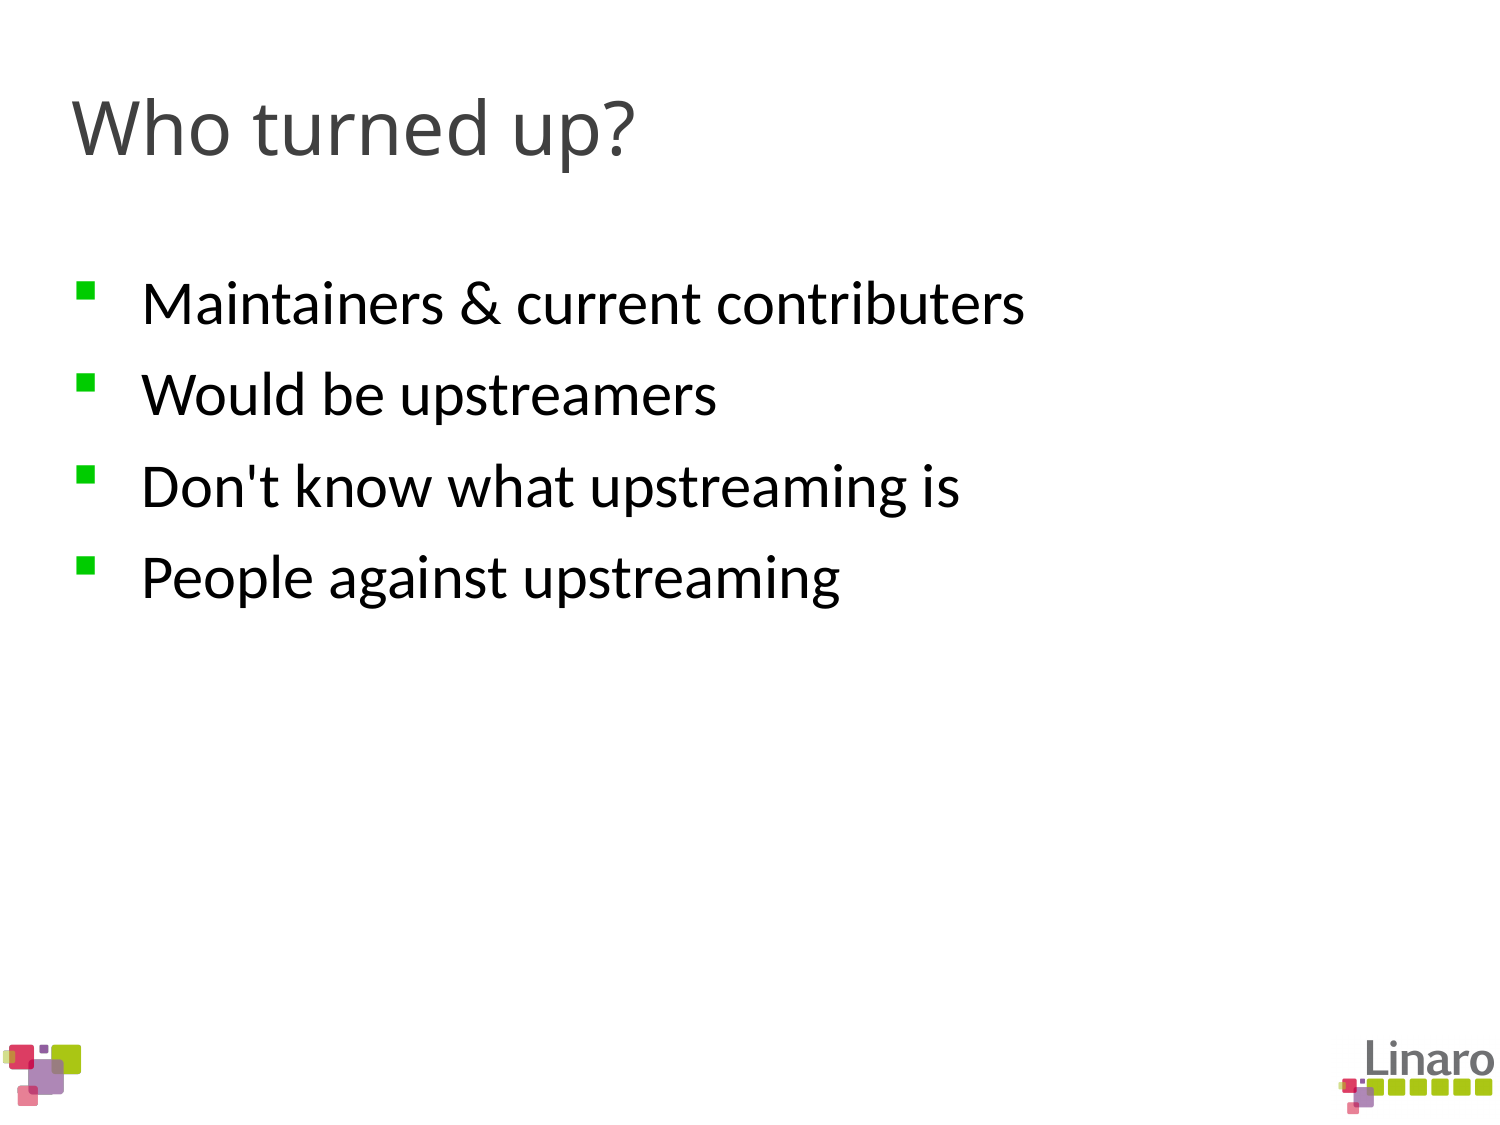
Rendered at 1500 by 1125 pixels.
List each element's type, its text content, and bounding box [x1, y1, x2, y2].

list Maintainers & current contributers Would be upstreamers Don't know what upstreaming is People against upstreaming [56, 254, 1477, 976]
title Who turned up? [56, 27, 1407, 223]
picture [1331, 1035, 1500, 1119]
picture [0, 1041, 84, 1125]
